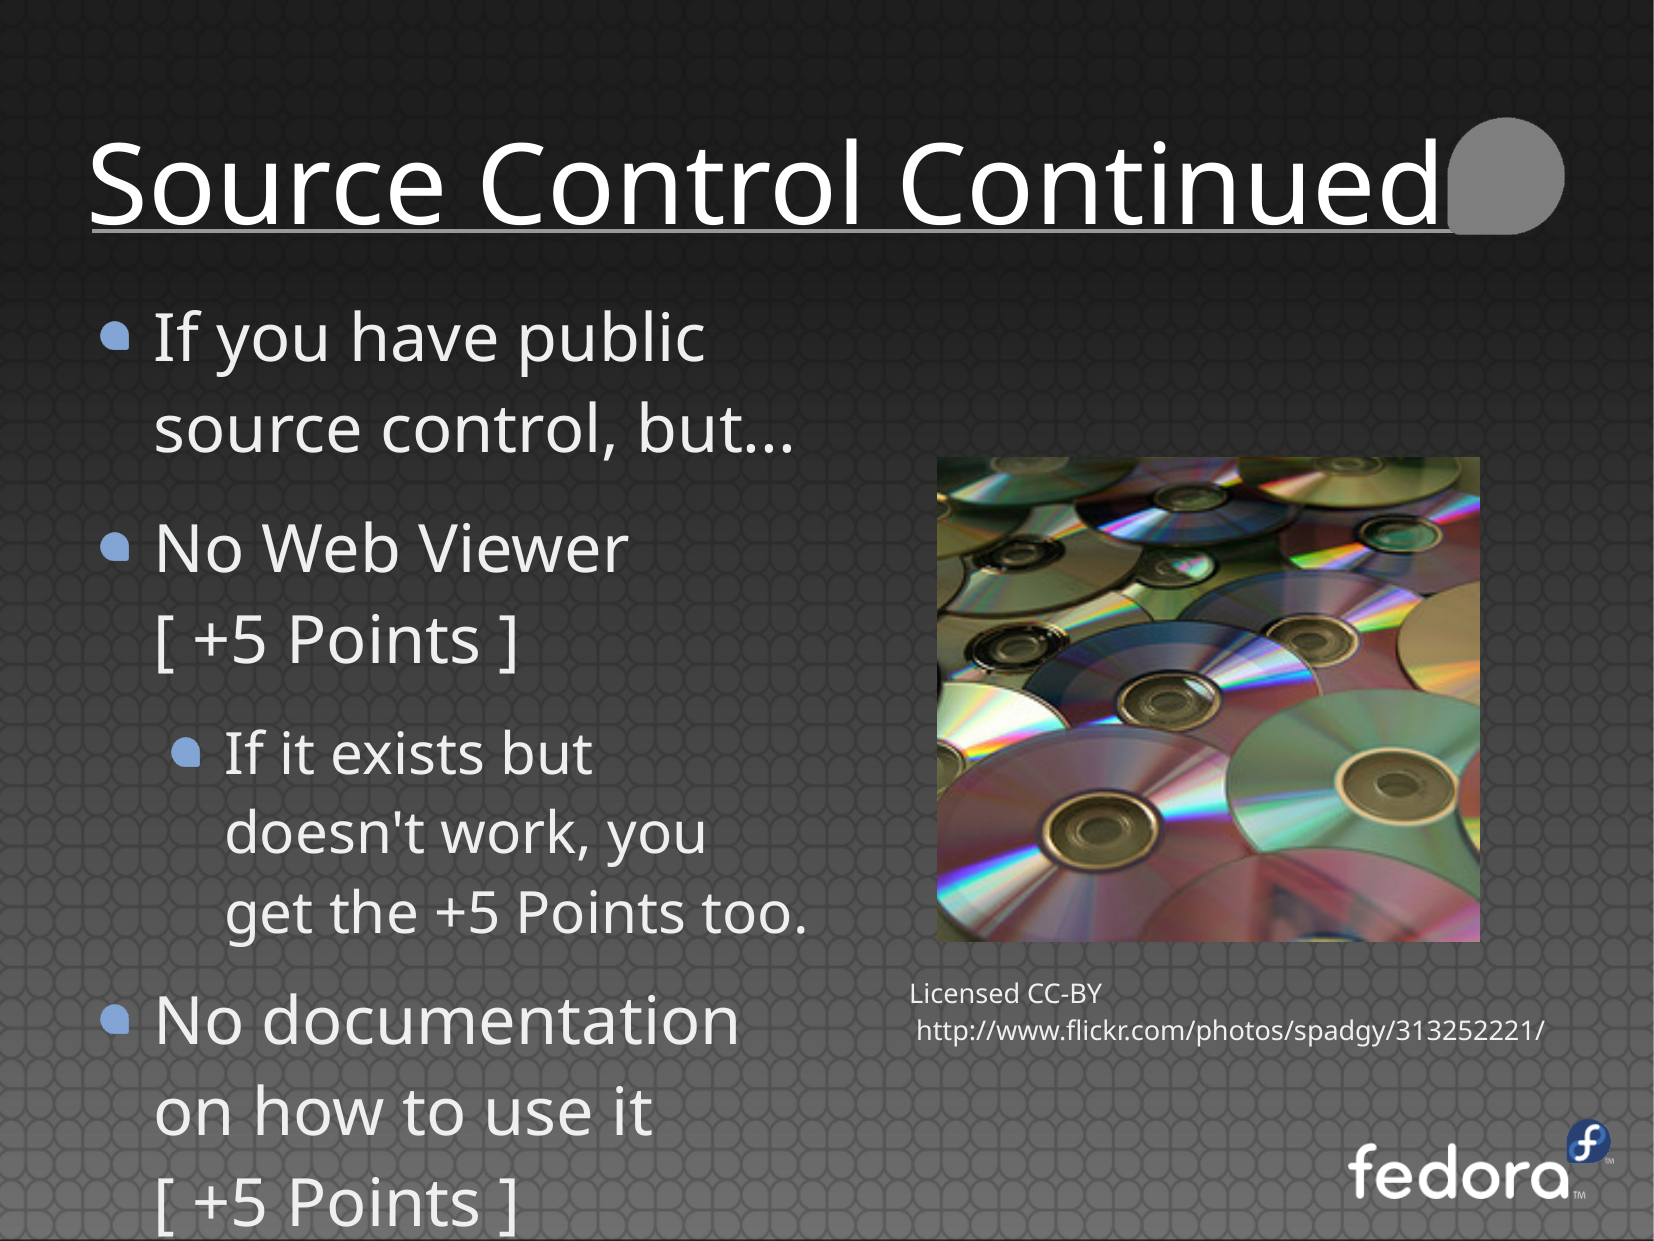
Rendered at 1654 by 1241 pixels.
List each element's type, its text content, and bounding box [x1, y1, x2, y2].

title Source Control Continued [86, 112, 1576, 249]
list If you have public source control, but... No Web Viewer [ +5 Points ] If it exists but doesn't work, you get the +5 Points too. No documentation on how to use it [ +5 Points ] [82, 290, 809, 1121]
picture [0, 0, 1654, 1241]
text_box Licensed CC-BY http://www.flickr.com/photos/spadgy/313252221/ [905, 967, 1549, 1046]
